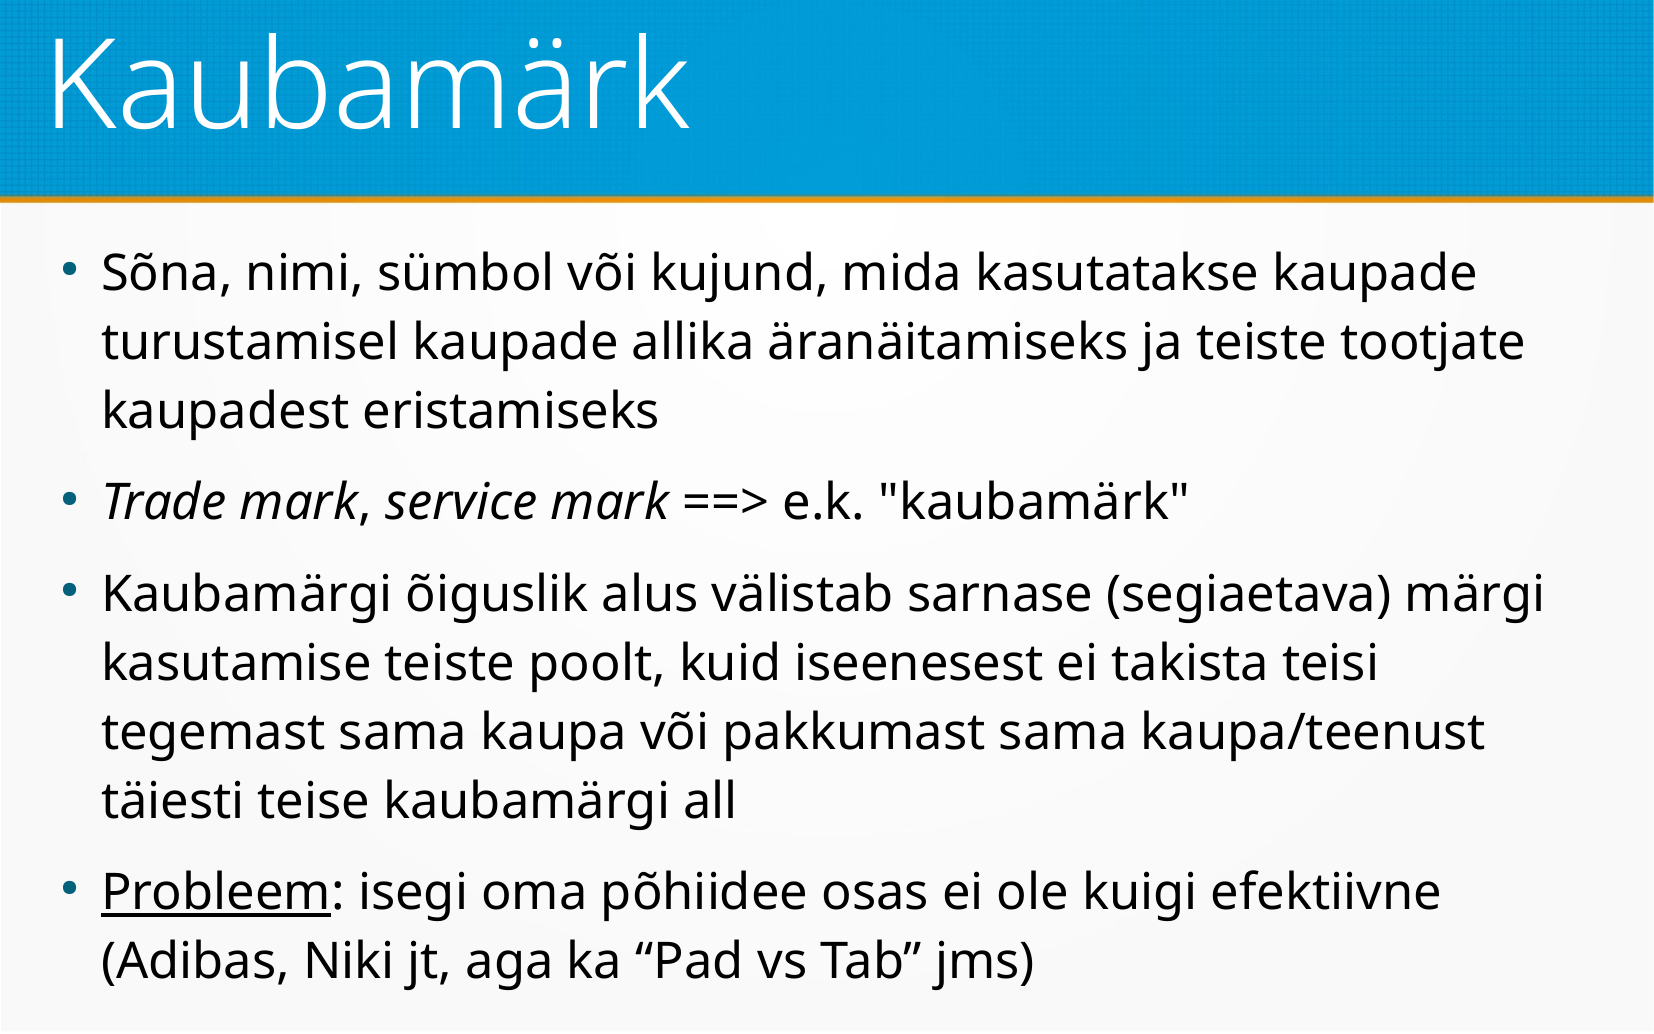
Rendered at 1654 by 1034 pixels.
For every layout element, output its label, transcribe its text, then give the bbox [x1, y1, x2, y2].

list Sõna, nimi, sümbol või kujund, mida kasutatakse kaupade turustamisel kaupade allika äranäitamiseks ja teiste tootjate kaupadest eristamiseks Trade mark, service mark ==> e.k. "kaubamärk" Kaubamärgi õiguslik alus välistab sarnase (segiaetava) märgi kasutamise teiste poolt, kuid iseenesest ei takista teisi tegemast sama kaupa või pakkumast sama kaupa/teenust täiesti teise kaubamärgi all Probleem: isegi oma põhiidee osas ei ole kuigi efektiivne (Adibas, Niki jt, aga ka “Pad vs Tab” jms) [47, 236, 1607, 1002]
title Kaubamärk [43, 0, 1619, 166]
picture [0, 195, 1654, 1034]
